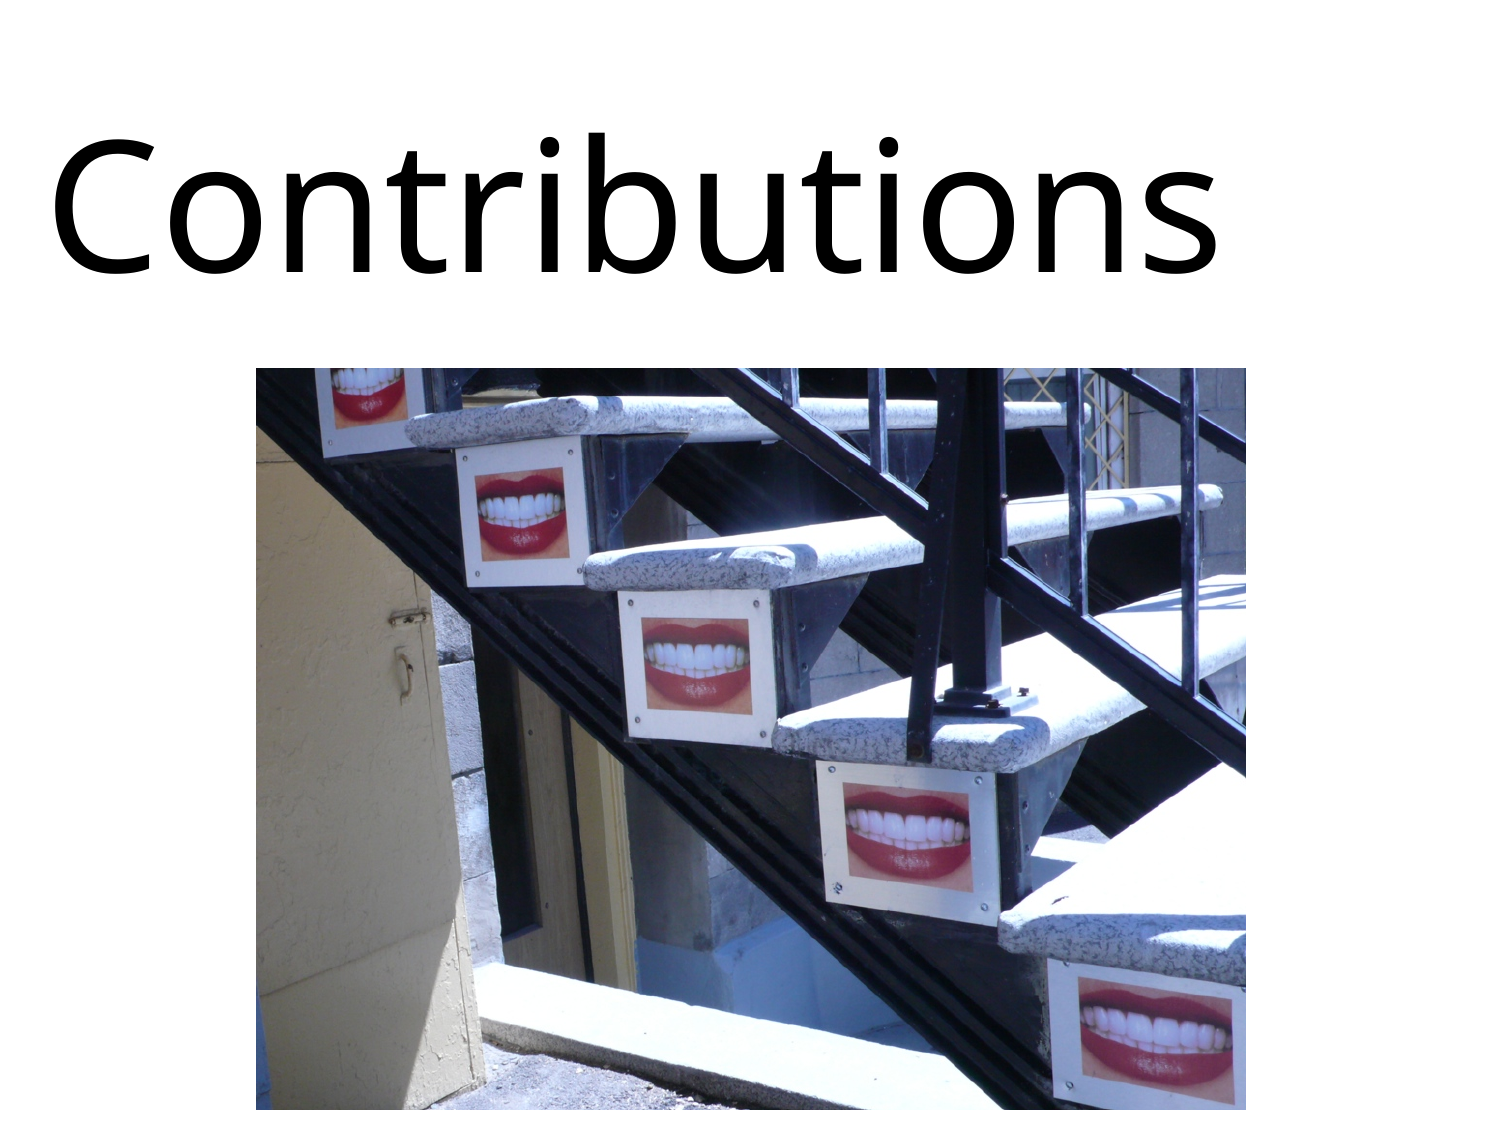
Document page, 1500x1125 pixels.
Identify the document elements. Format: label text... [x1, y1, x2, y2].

picture [256, 368, 1246, 1111]
text_box Contributions [30, 68, 1481, 315]
